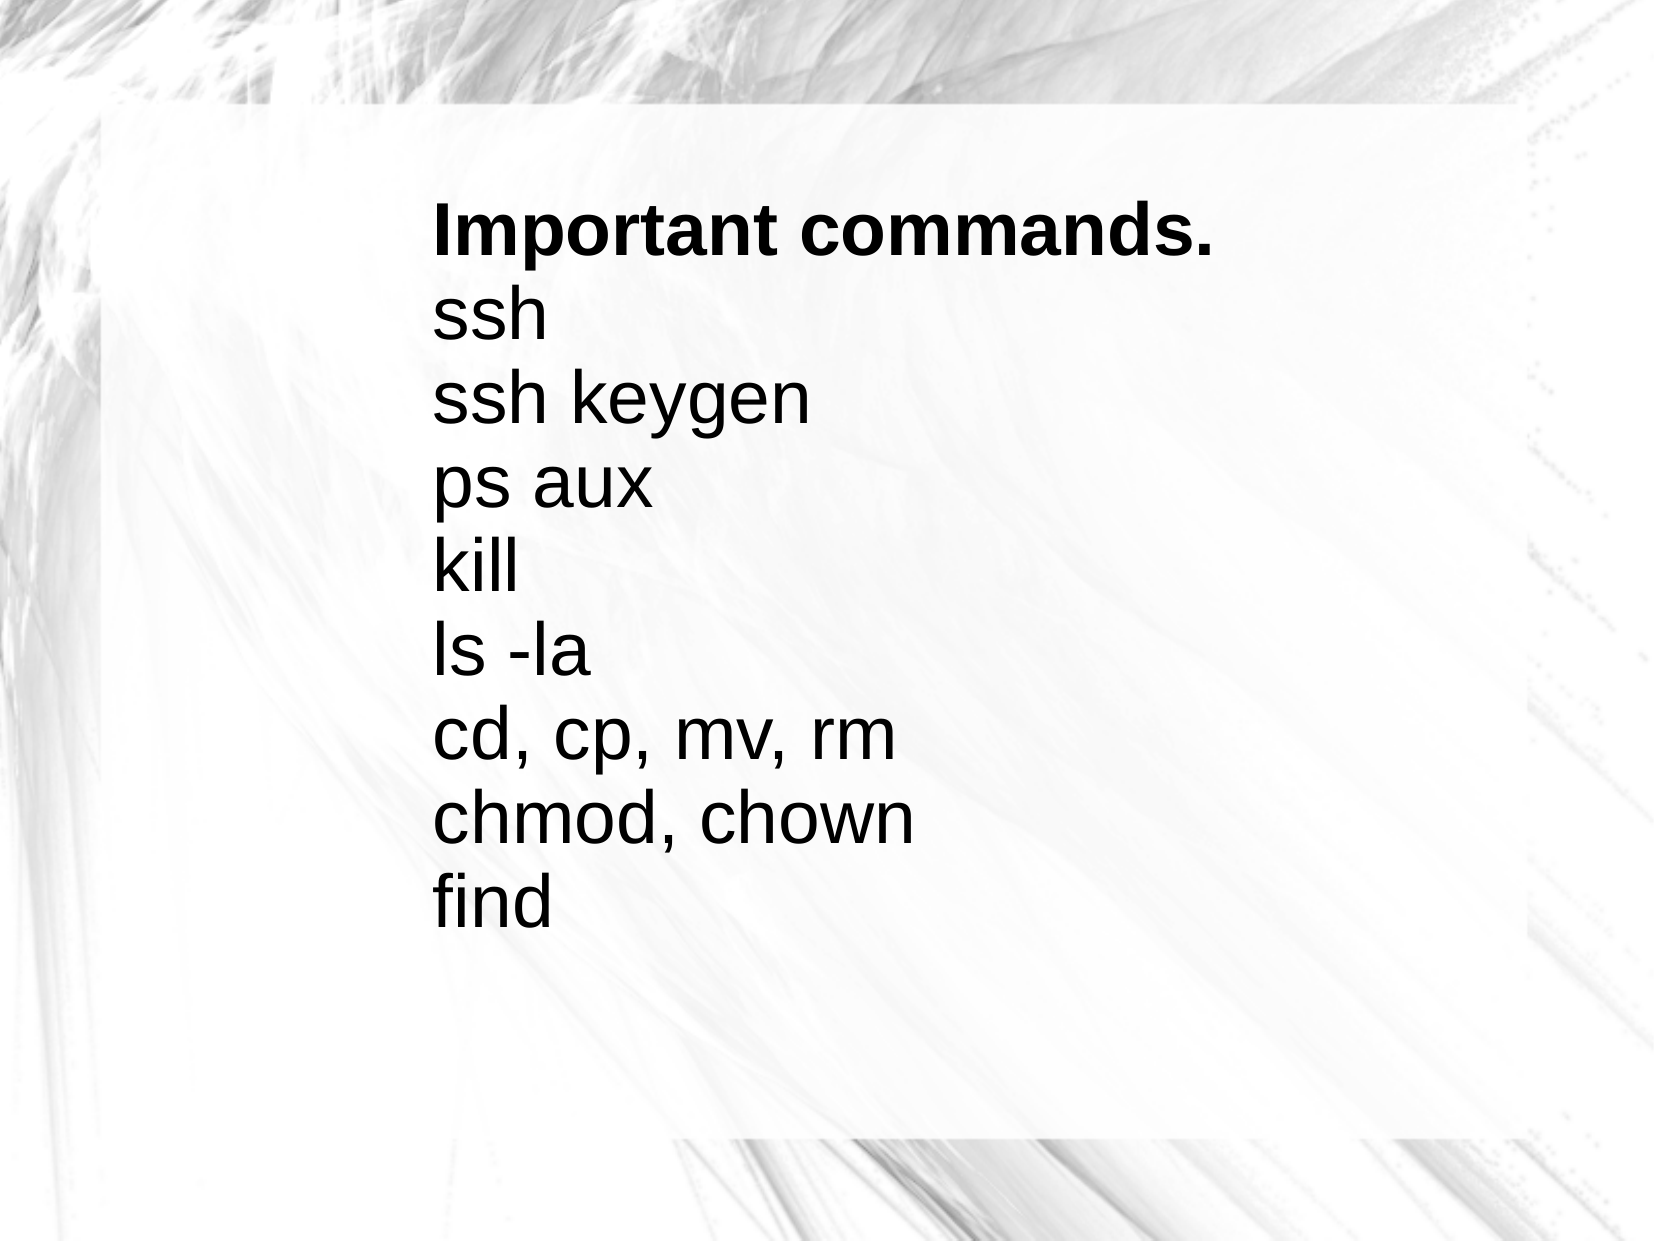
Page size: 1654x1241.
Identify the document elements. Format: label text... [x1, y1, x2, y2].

text_box Important commands. ssh ssh keygen ps aux kill ls -la cd, cp, mv, rm chmod, chown find [418, 180, 1232, 871]
picture [0, 0, 1654, 1241]
